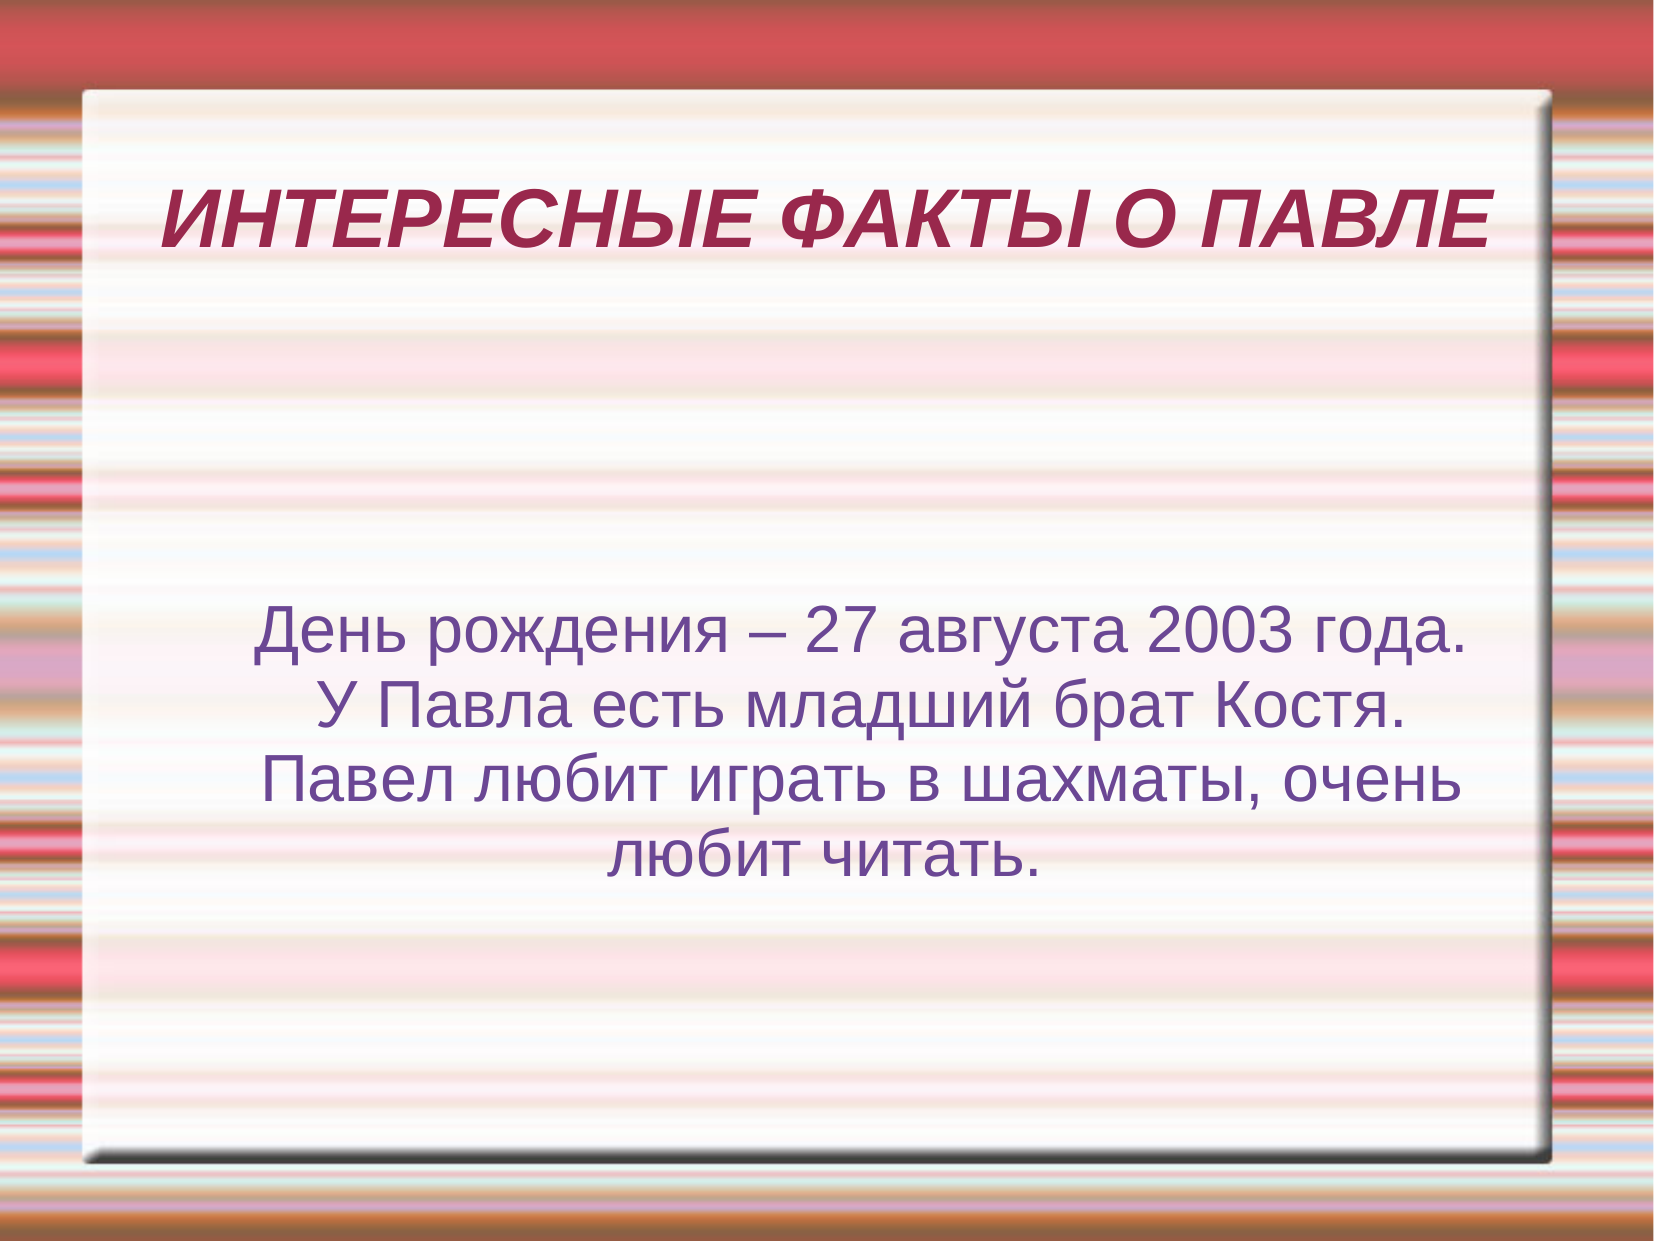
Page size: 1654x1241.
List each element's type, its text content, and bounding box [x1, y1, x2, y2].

picture [0, 0, 1654, 1241]
title ИНТЕРЕСНЫЕ ФАКТЫ О ПАВЛЕ [121, 122, 1534, 315]
subtitle День рождения – 27 августа 2003 года. У Павла есть младший брат Костя. Павел любит играть в шахматы, очень любит читать. [134, 358, 1516, 1125]
